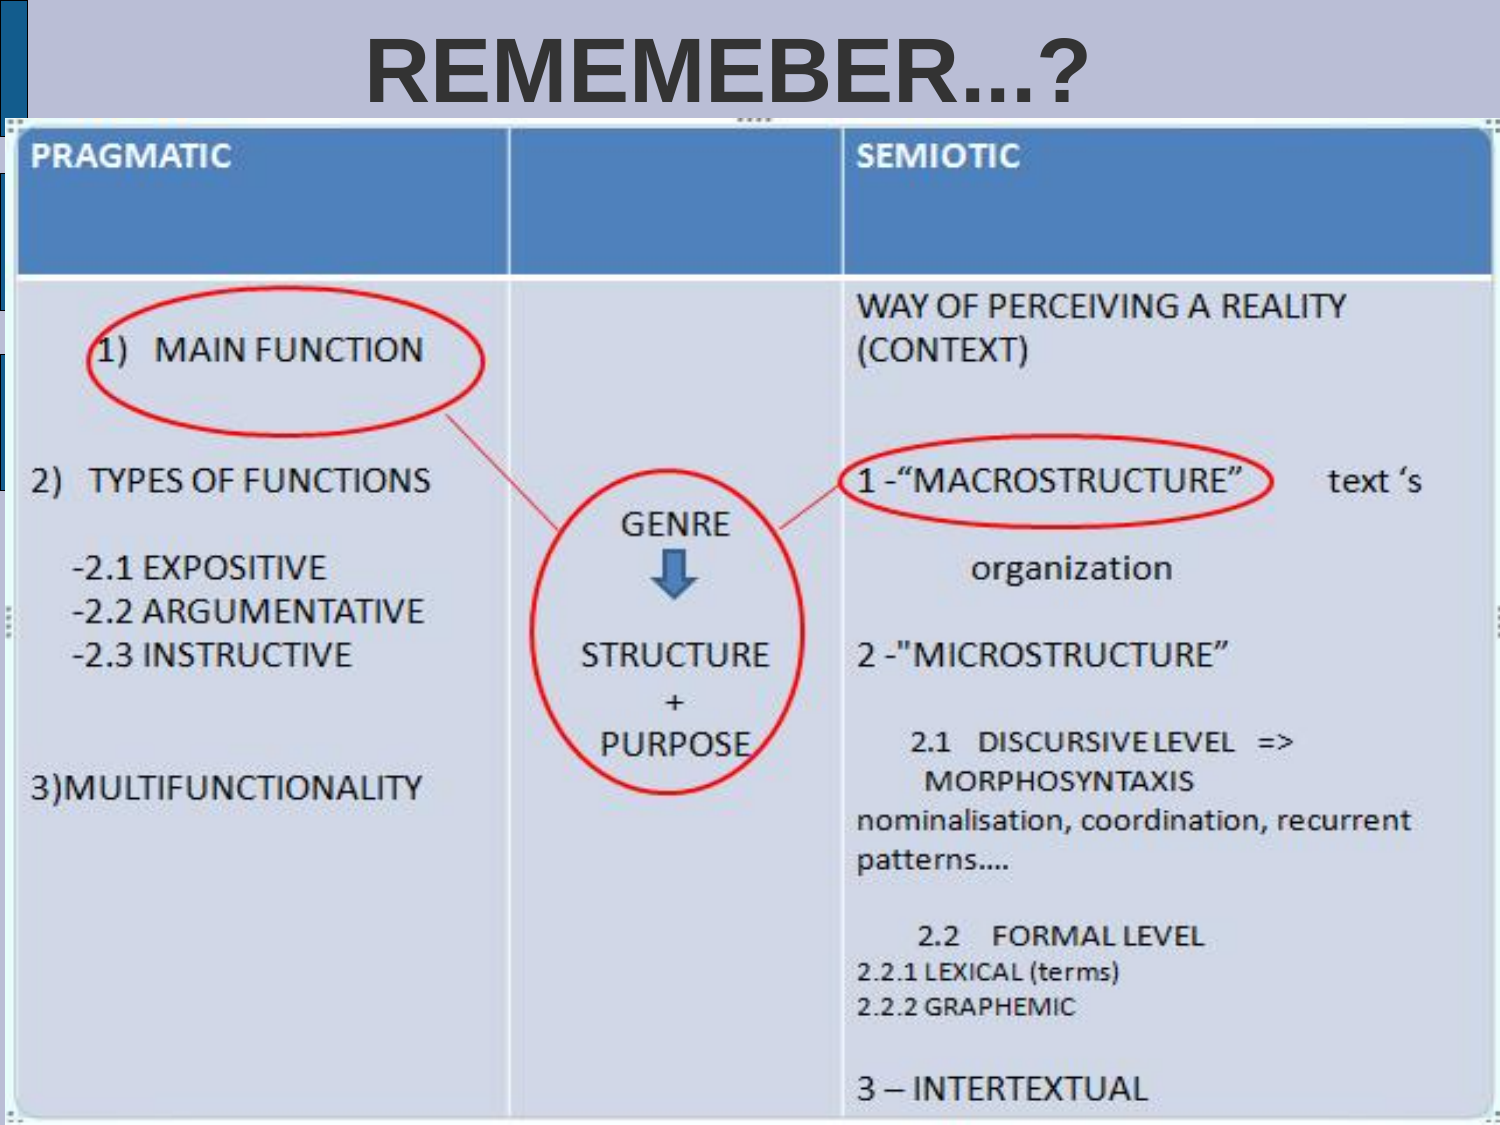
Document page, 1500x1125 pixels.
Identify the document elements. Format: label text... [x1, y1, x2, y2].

title REMEMEBER...? [88, 19, 1370, 118]
picture [5, 118, 1500, 1125]
